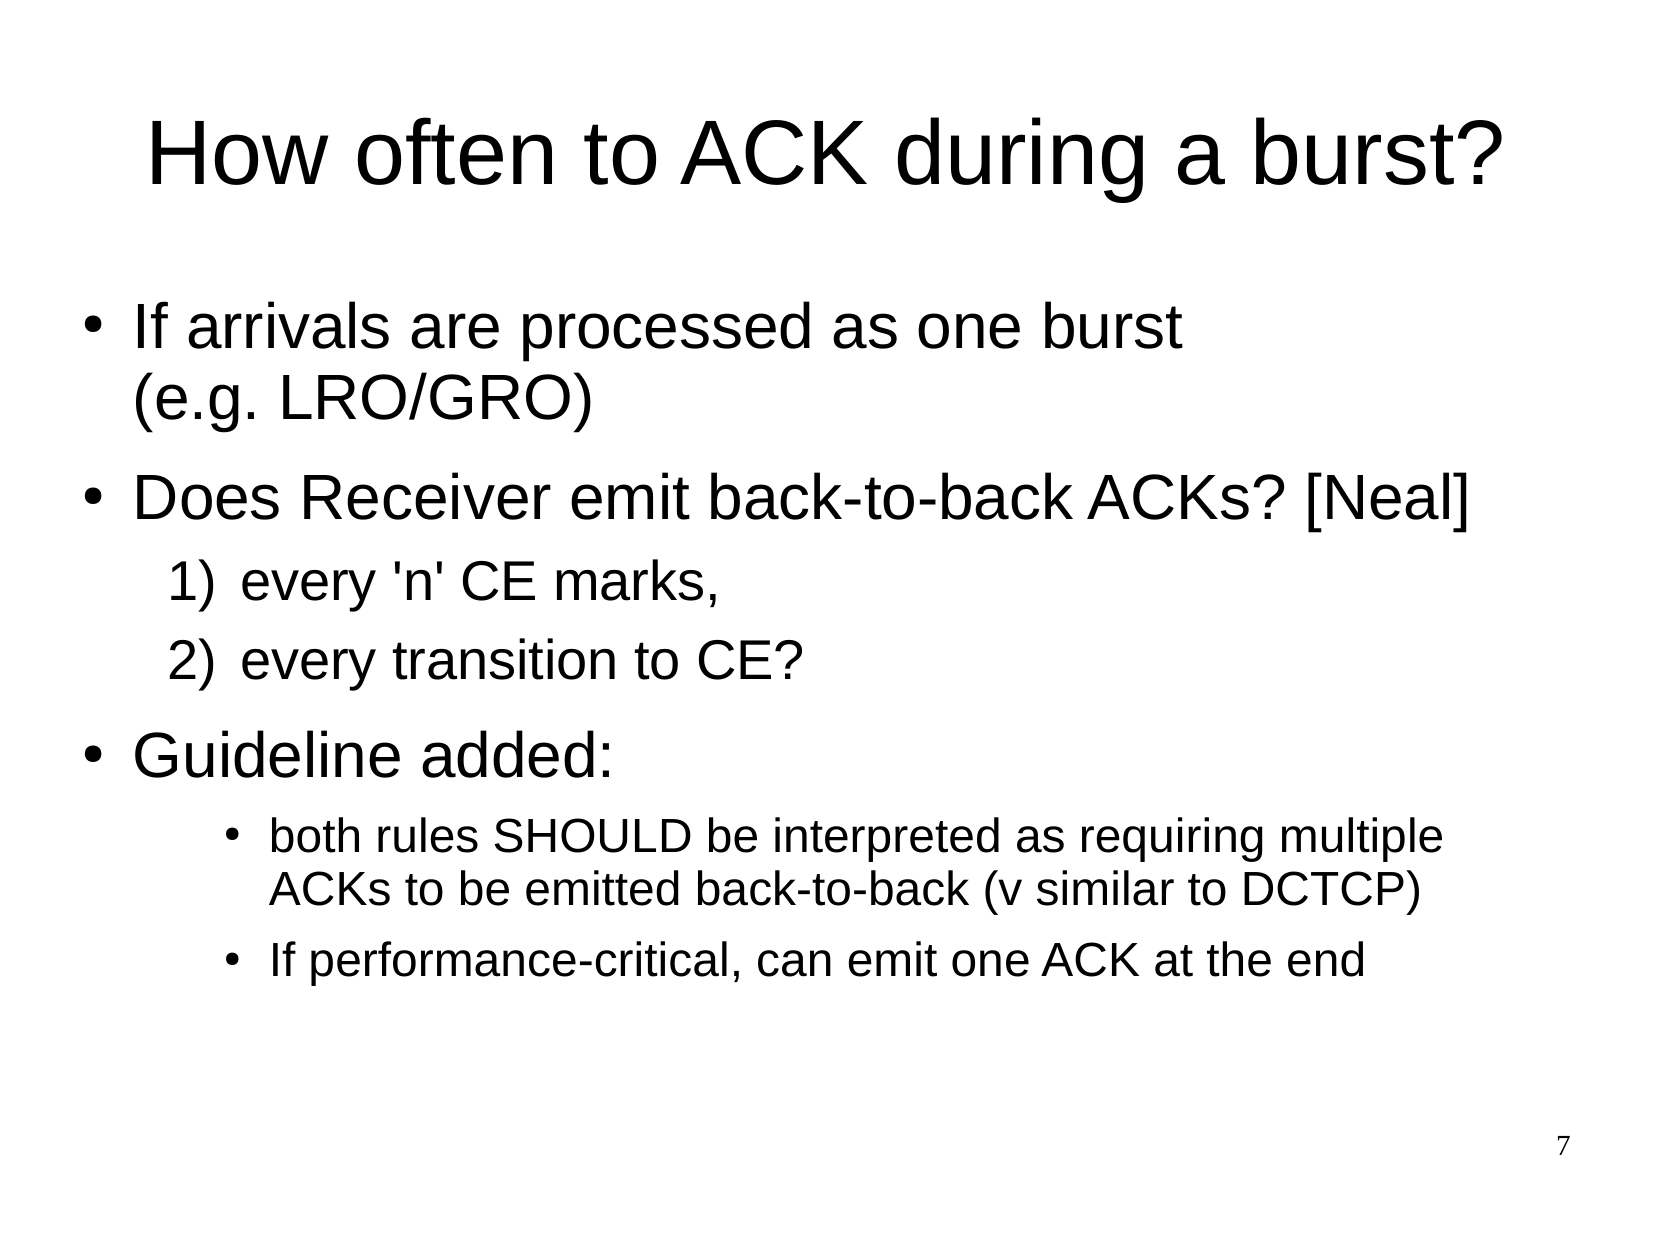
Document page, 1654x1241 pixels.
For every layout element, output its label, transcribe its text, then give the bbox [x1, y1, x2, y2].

title How often to ACK during a burst? [82, 32, 1571, 274]
list If arrivals are processed as one burst (e.g. LRO/GRO) Does Receiver emit back-to-back ACKs? [Neal] every 'n' CE marks, every transition to CE? Guideline added: both rules SHOULD be interpreted as requiring multiple ACKs to be emitted back-to-back (v similar to DCTCP) If performance-critical, can emit one ACK at the end [64, 290, 1547, 991]
